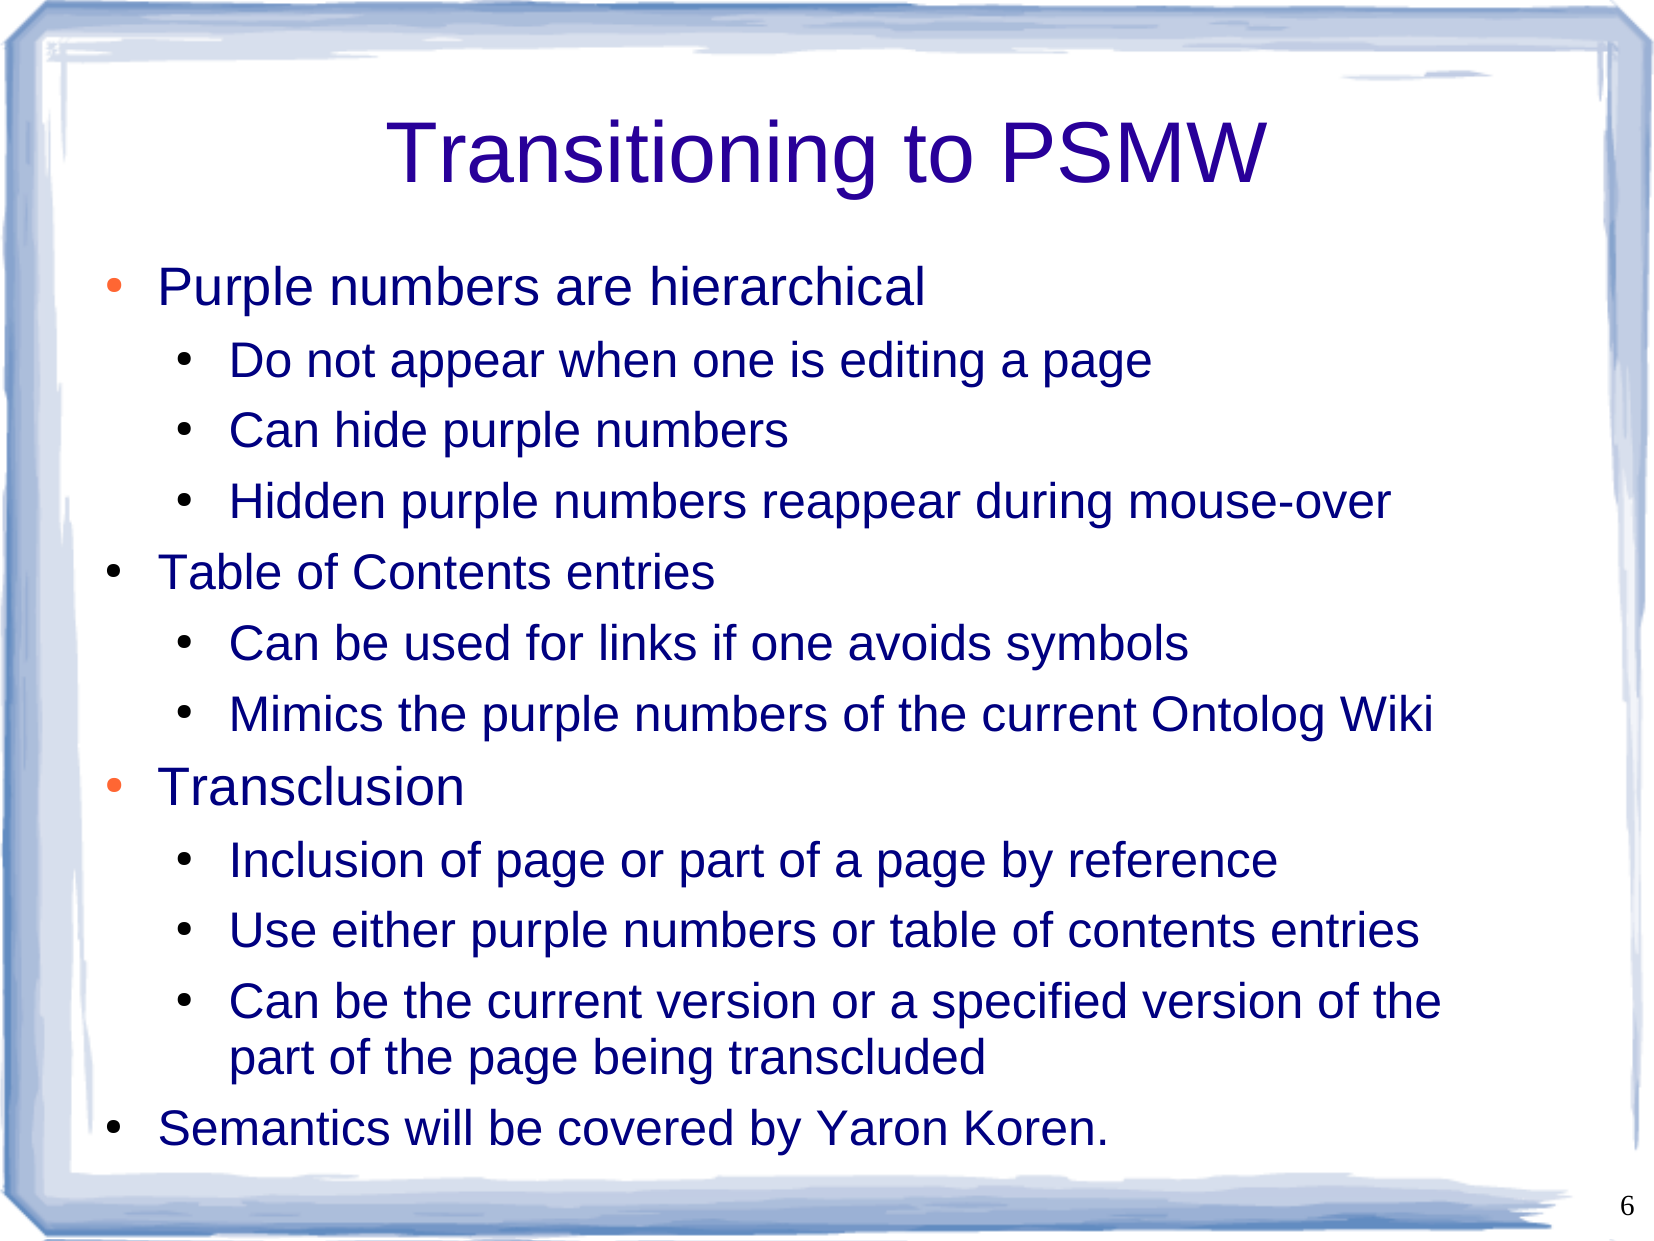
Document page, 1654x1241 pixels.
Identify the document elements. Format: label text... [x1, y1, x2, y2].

title Transitioning to PSMW [82, 49, 1571, 257]
list Purple numbers are hierarchical Do not appear when one is editing a page Can hide purple numbers Hidden purple numbers reappear during mouse-over Table of Contents entries Can be used for links if one avoids symbols Mimics the purple numbers of the current Ontolog Wiki Transclusion Inclusion of page or part of a page by reference Use either purple numbers or table of contents entries Can be the current version or a specified version of the part of the page being transcluded Semantics will be covered by Yaron Koren. [86, 256, 1540, 1156]
picture [0, 0, 1654, 1241]
